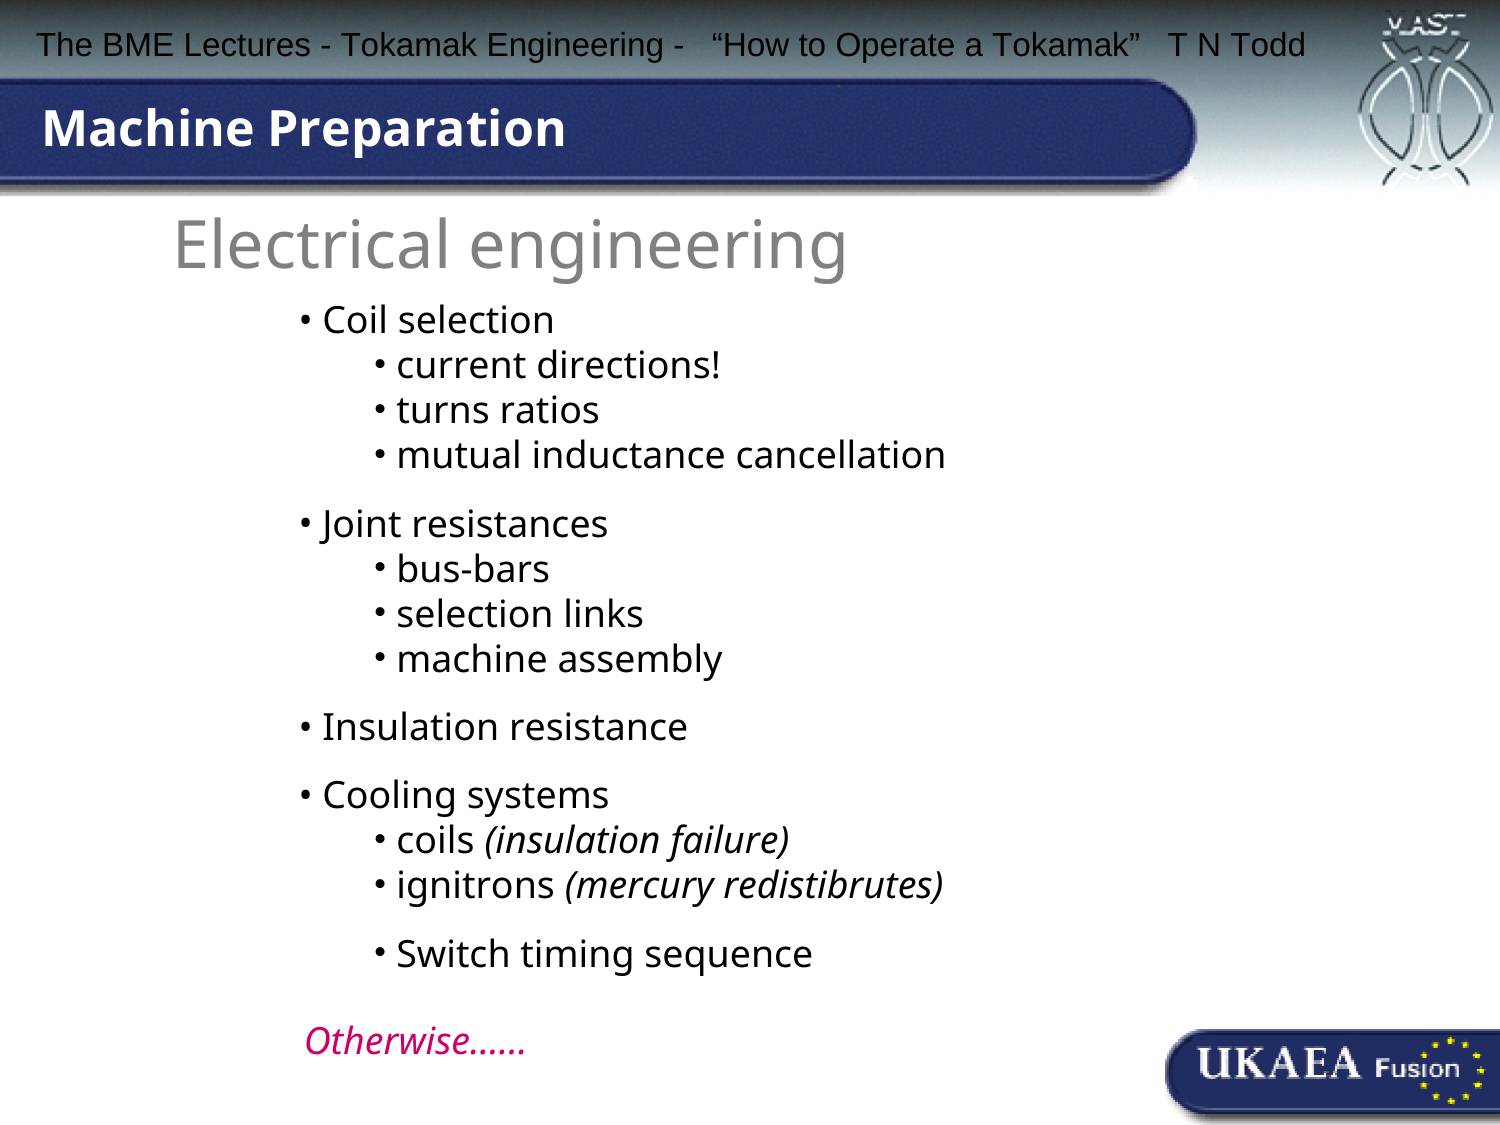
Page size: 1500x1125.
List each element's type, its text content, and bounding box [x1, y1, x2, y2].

text_box The BME Lectures - Tokamak Engineering - “How to Operate a Tokamak” T N Todd [0, 15, 1323, 57]
text_box Machine Preparation [26, 88, 582, 164]
text_box Otherwise…… [289, 1009, 553, 1070]
picture [0, 0, 1500, 202]
text_box Coil selection current directions! turns ratios mutual inductance cancellation Joint resistances bus-bars selection links machine assembly Insulation resistance Cooling systems coils (insulation failure) ignitrons (mercury redistibrutes) Switch timing sequence [283, 288, 1128, 983]
text_box Electrical engineering [157, 193, 866, 290]
picture [1165, 1029, 1500, 1125]
